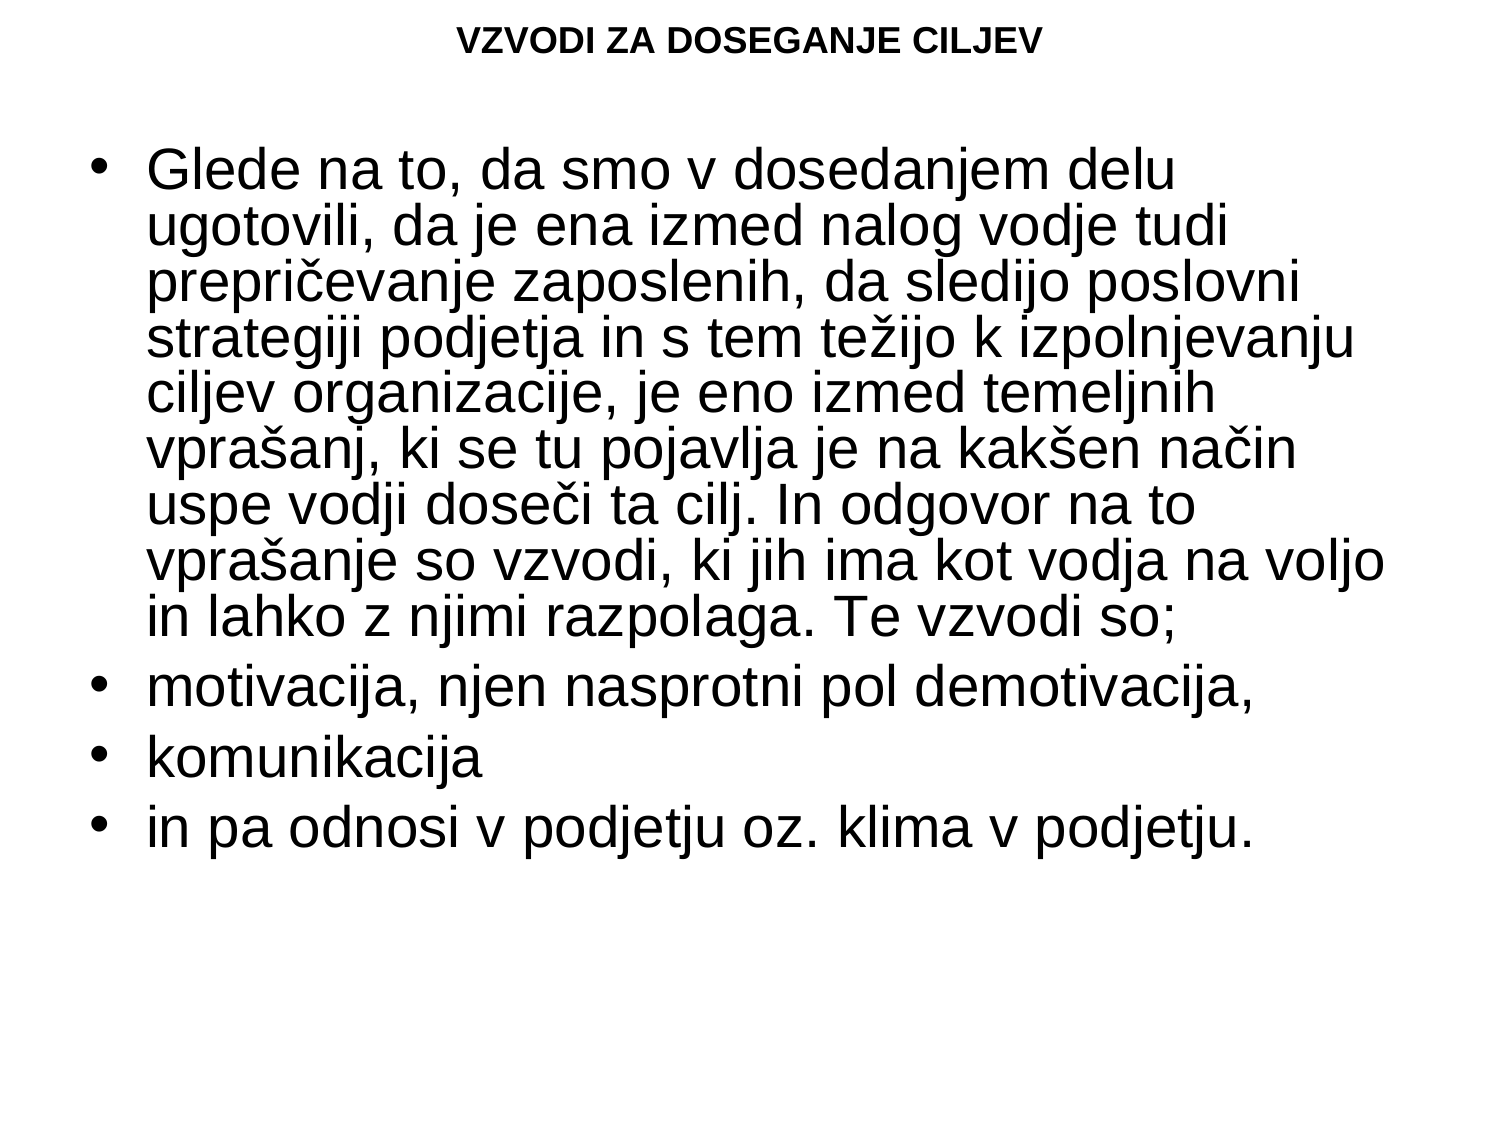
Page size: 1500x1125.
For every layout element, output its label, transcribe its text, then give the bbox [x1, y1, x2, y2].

title VZVODI ZA DOSEGANJE CILJEV [75, 8, 1426, 137]
list Glede na to, da smo v dosedanjem delu ugotovili, da je ena izmed nalog vodje tudi prepričevanje zaposlenih, da sledijo poslovni strategiji podjetja in s tem težijo k izpolnjevanju ciljev organizacije, je eno izmed temeljnih vprašanj, ki se tu pojavlja je na kakšen način uspe vodji doseči ta cilj. In odgovor na to vprašanje so vzvodi, ki jih ima kot vodja na voljo in lahko z njimi razpolaga. Te vzvodi so; motivacija, njen nasprotni pol demotivacija, komunikacija in pa odnosi v podjetju oz. klima v podjetju. [75, 137, 1426, 1005]
